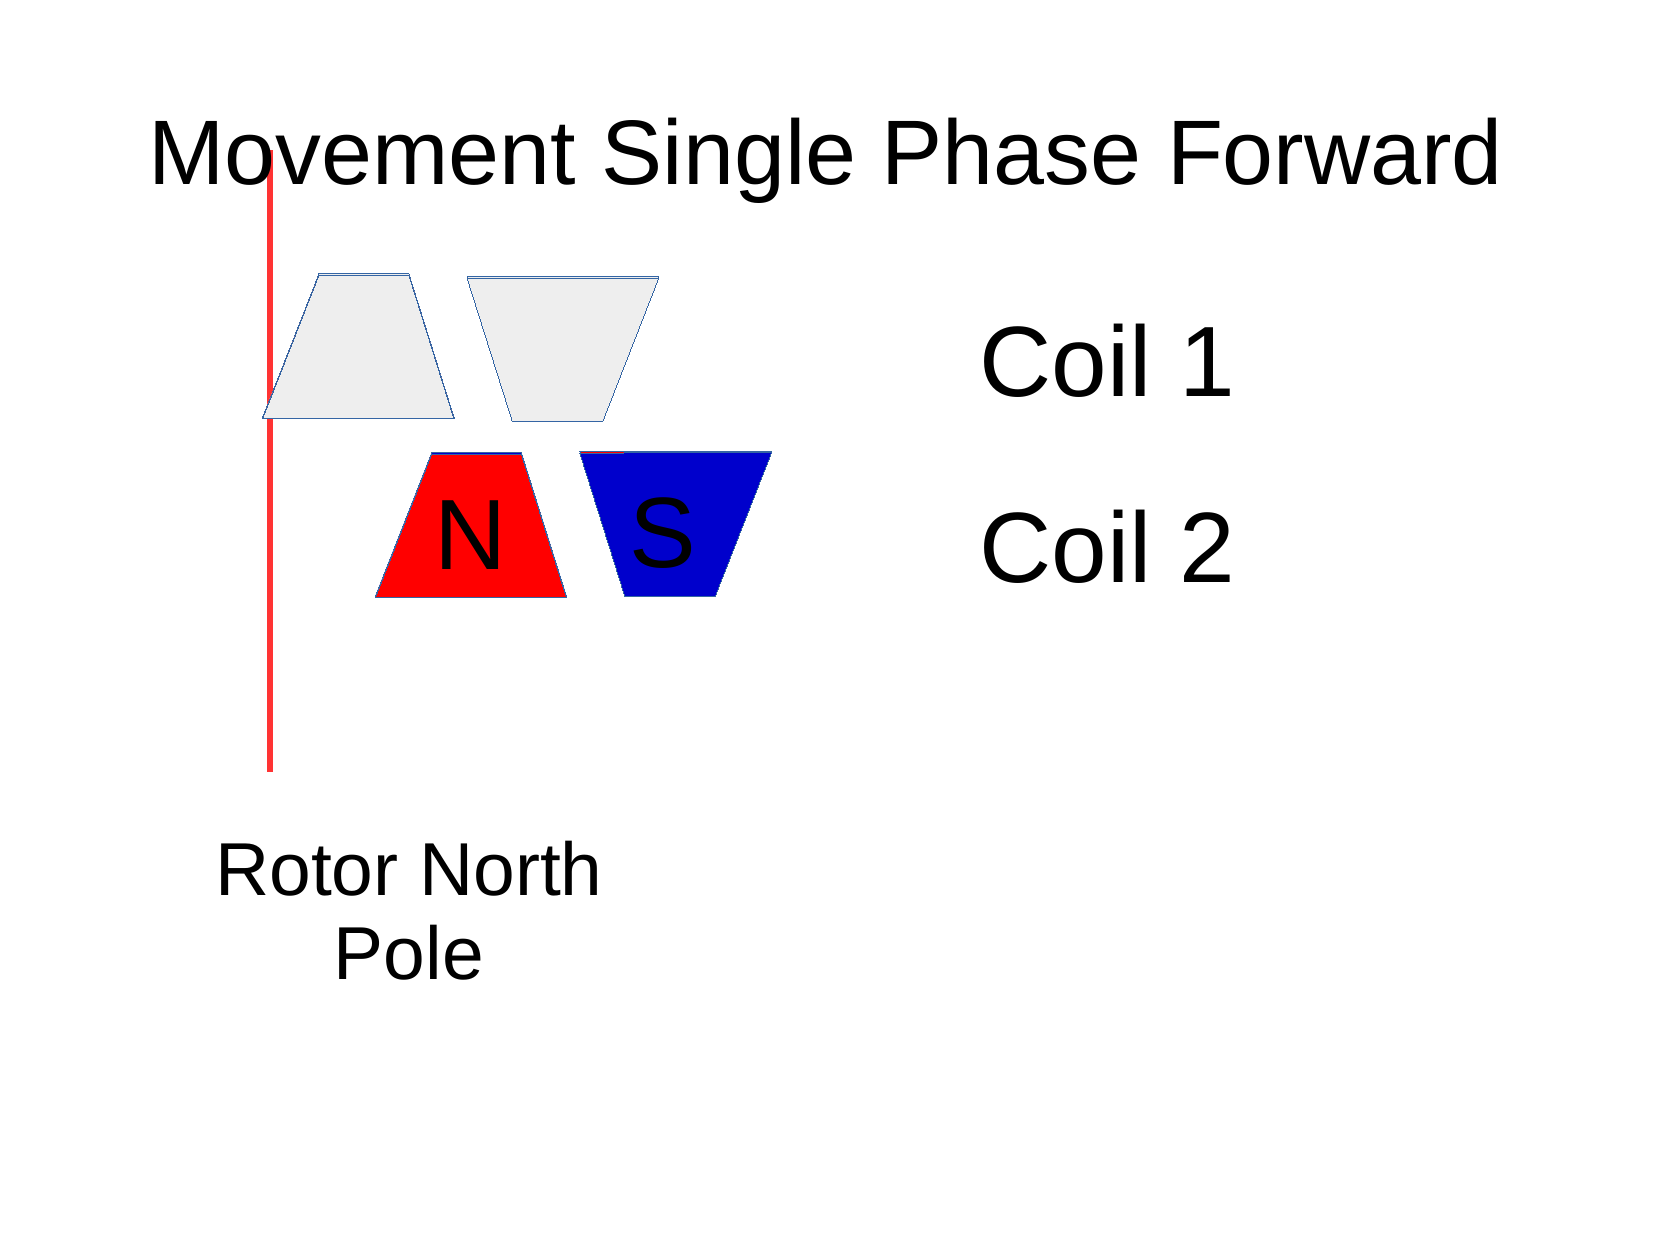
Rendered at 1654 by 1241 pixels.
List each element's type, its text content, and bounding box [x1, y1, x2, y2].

text_box S [615, 469, 721, 597]
text_box Coil 1 [927, 299, 1288, 426]
text_box Rotor North Pole [195, 819, 623, 1100]
text_box [424, 452, 528, 471]
text_box [579, 451, 772, 582]
text_box N [415, 292, 421, 310]
text_box Coil 2 [927, 485, 1288, 612]
text_box [262, 273, 455, 419]
text_box S [308, 282, 315, 298]
title Movement Single Phase Forward [82, 49, 1571, 257]
text_box [557, 565, 567, 598]
text_box N [420, 471, 557, 598]
text_box [375, 482, 420, 598]
text_box [467, 276, 659, 422]
